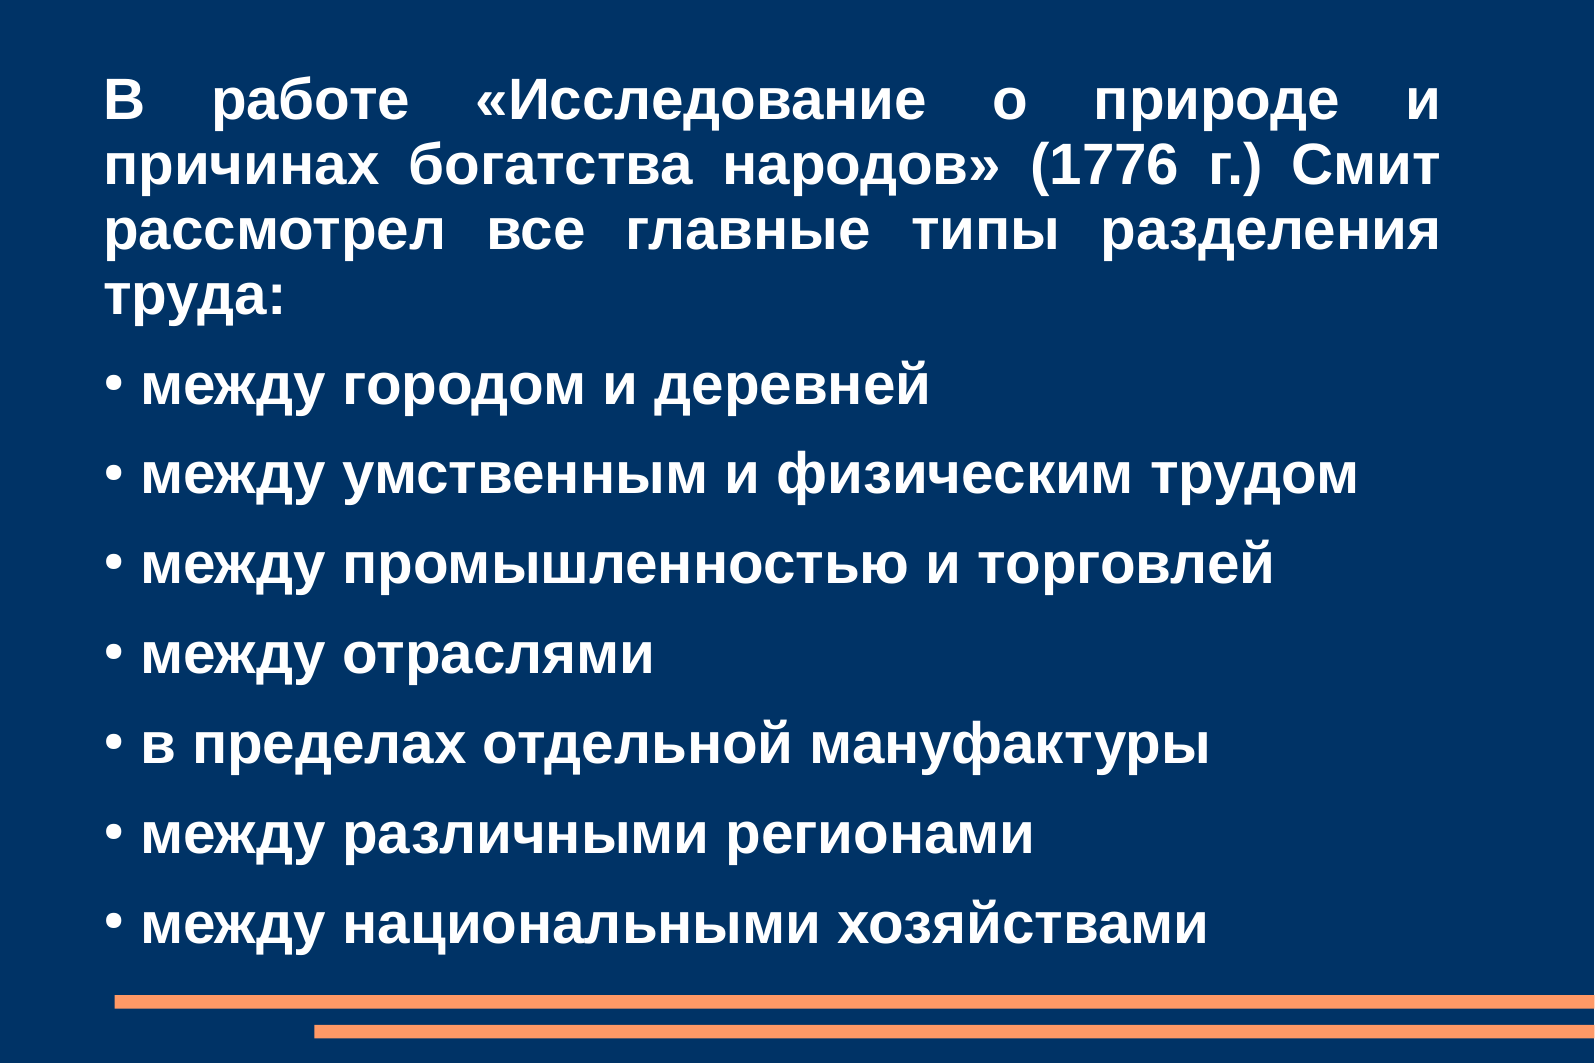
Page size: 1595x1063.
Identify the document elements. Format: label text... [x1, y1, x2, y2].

text_box В работе «Исследование о природе и причинах богатства народов» (1776 г.) Смит рассмотрел все главные типы разделения труда: между городом и деревней между умственным и физическим трудом между промышленностью и торговлей между отраслями в пределах отдельной мануфактуры между различными регионами между национальными хозяйствами [88, 59, 1458, 980]
